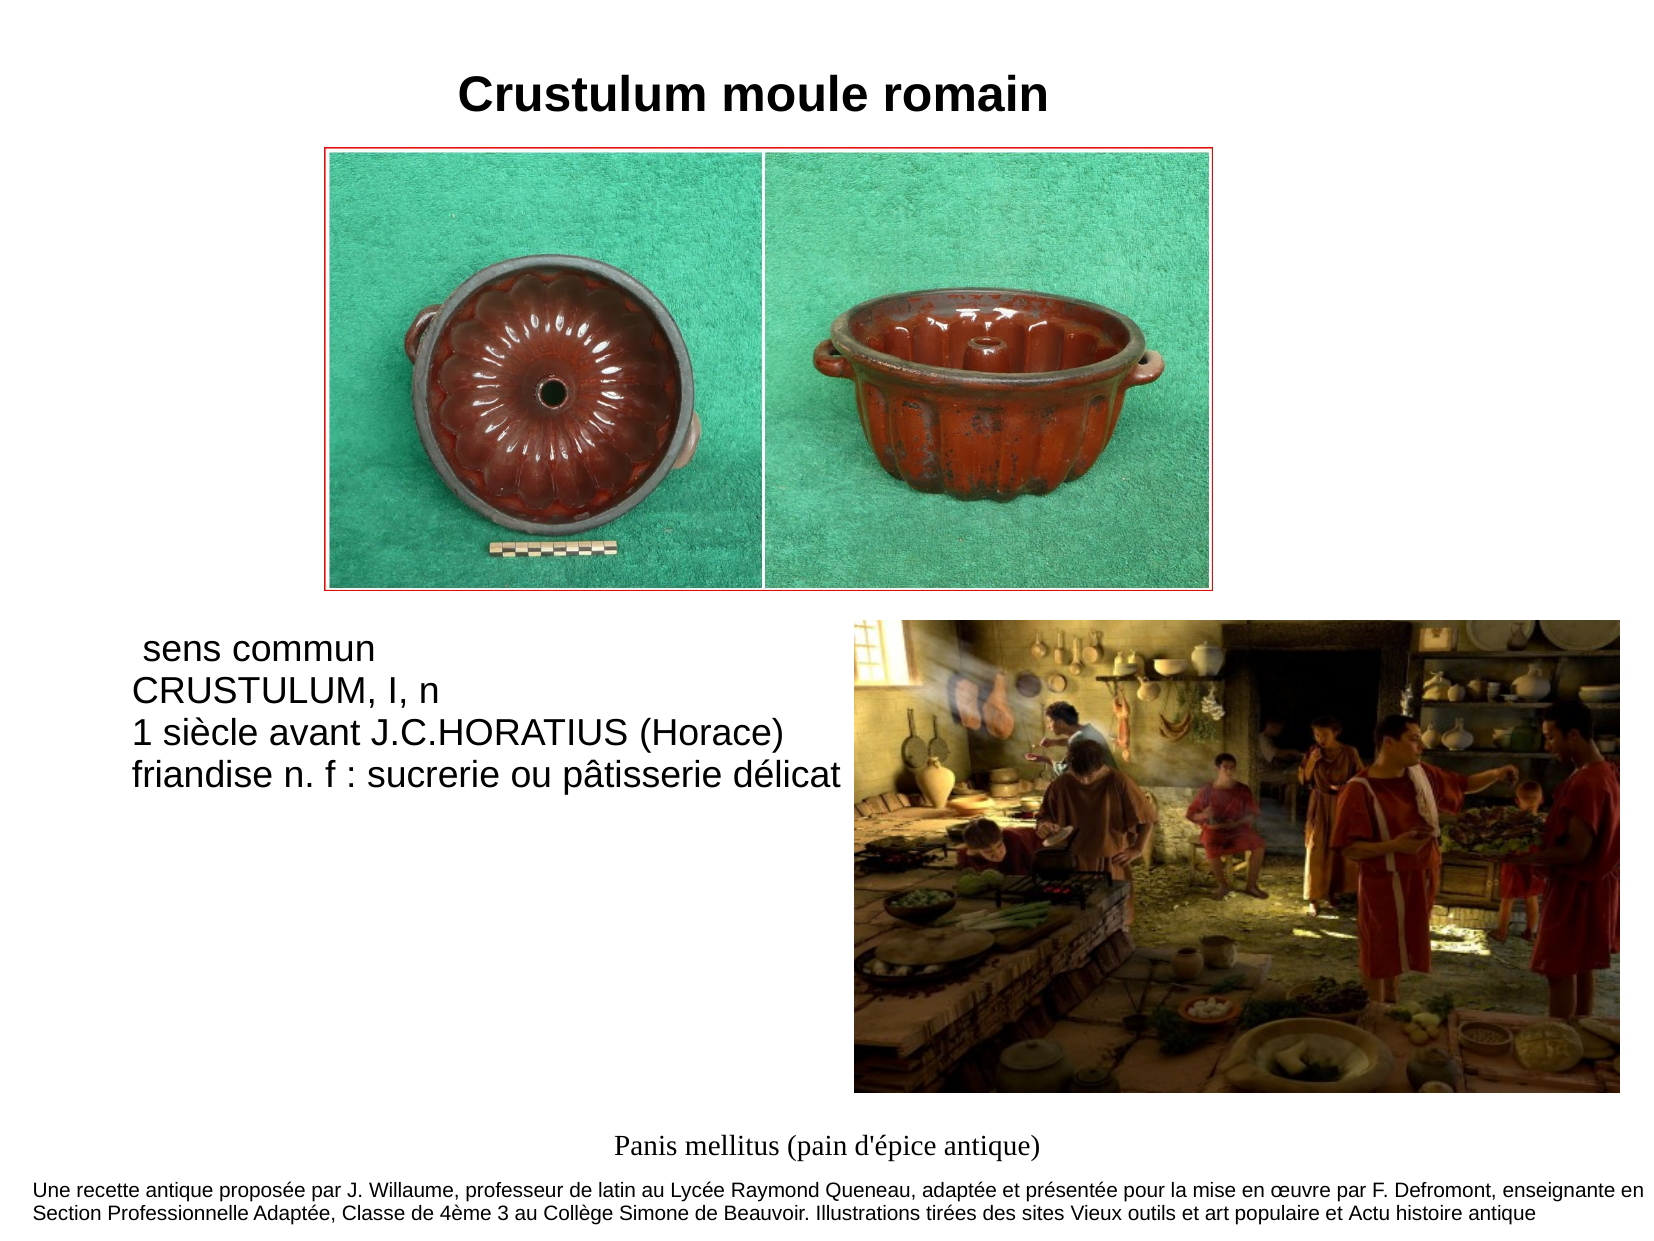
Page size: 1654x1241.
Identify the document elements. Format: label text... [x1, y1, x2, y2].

text_box Une recette antique proposée par J. Willaume, professeur de latin au Lycée Raymond Queneau, adaptée et présentée pour la mise en œuvre par F. Defromont, enseignante en Section Professionnelle Adaptée, Classe de 4ème 3 au Collège Simone de Beauvoir. Illustrations tirées des sites Vieux outils et art populaire et Actu histoire antique [18, 1171, 1654, 1233]
picture [324, 147, 1213, 591]
text_box sens commun CRUSTULUM, I, n 1 siècle avant J.C.HORATIUS (Horace) friandise n. f : sucrerie ou pâtisserie délicat [117, 620, 854, 804]
text_box Crustulum moule romain [442, 59, 1241, 186]
picture [854, 620, 1620, 1093]
